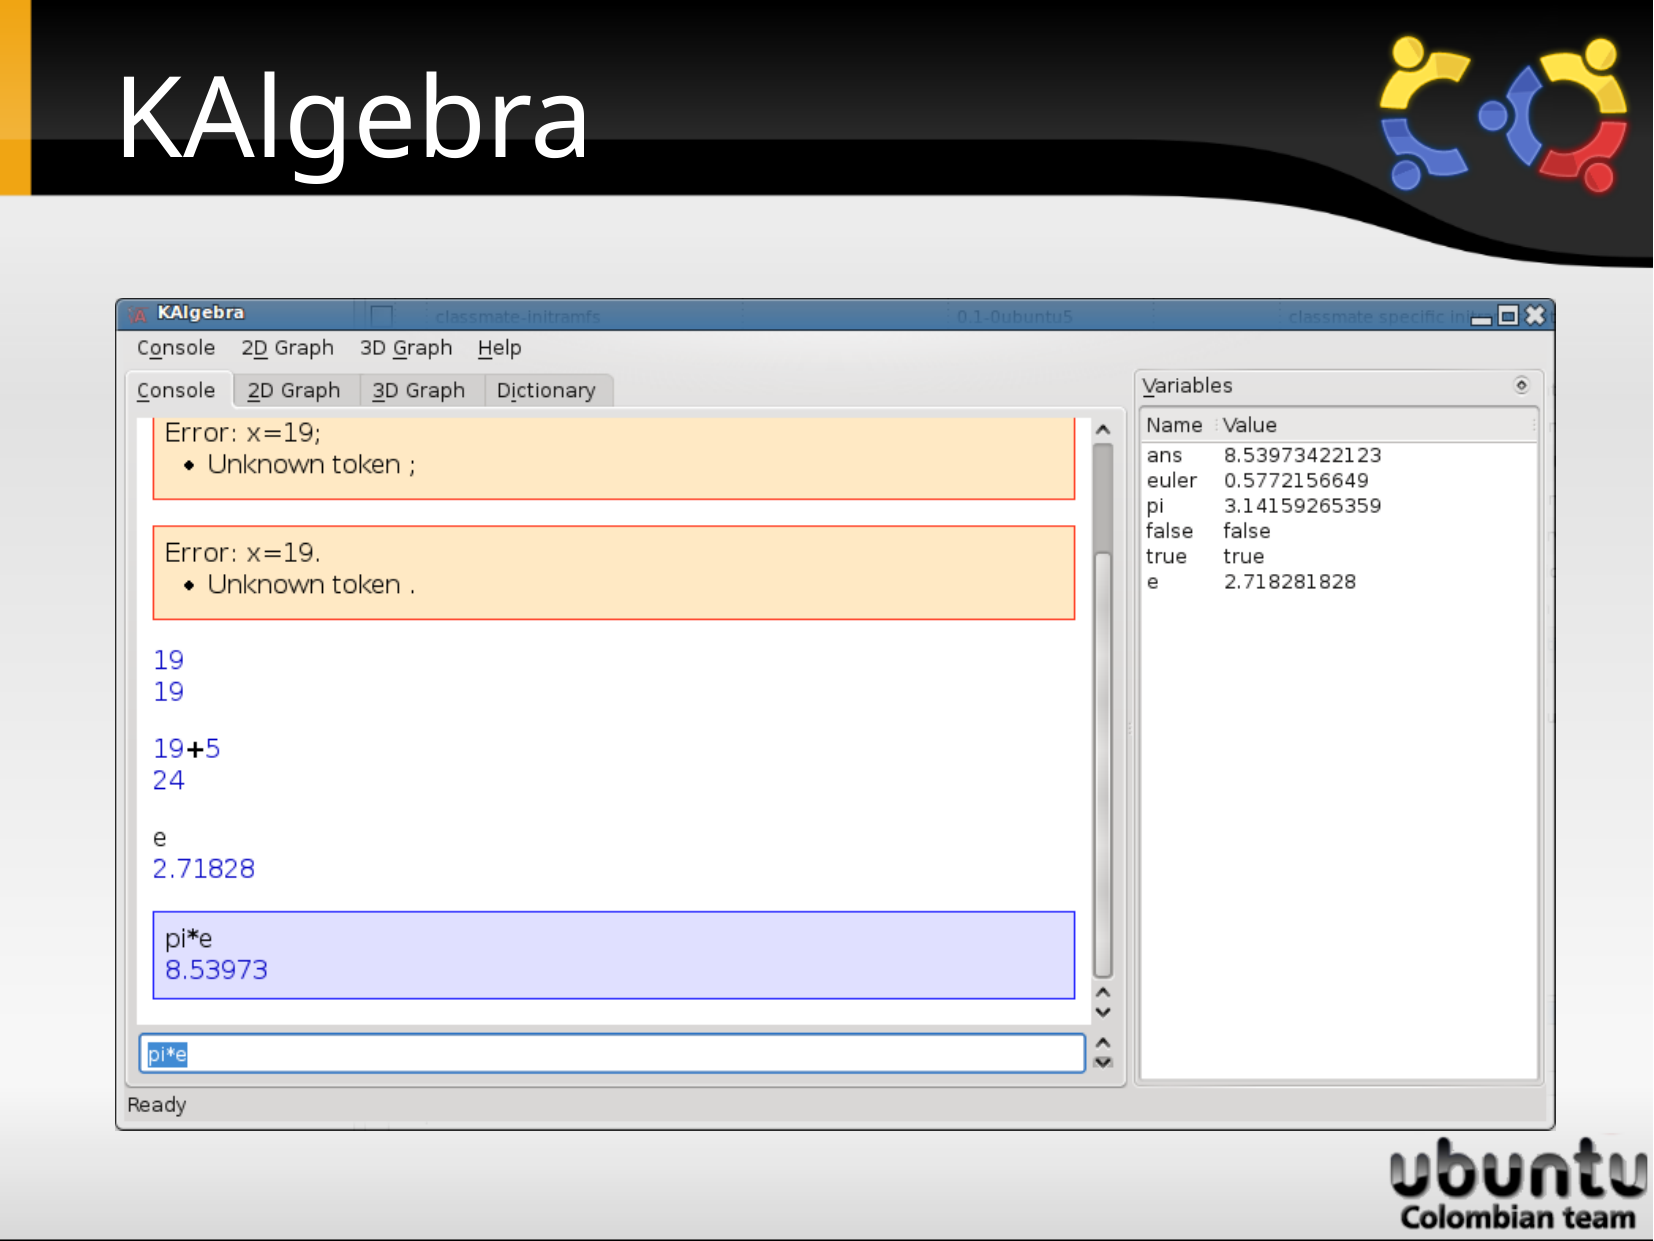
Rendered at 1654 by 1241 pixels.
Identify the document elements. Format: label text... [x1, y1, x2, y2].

picture [0, 0, 1653, 1241]
text_box KAlgebra [59, 29, 1447, 178]
